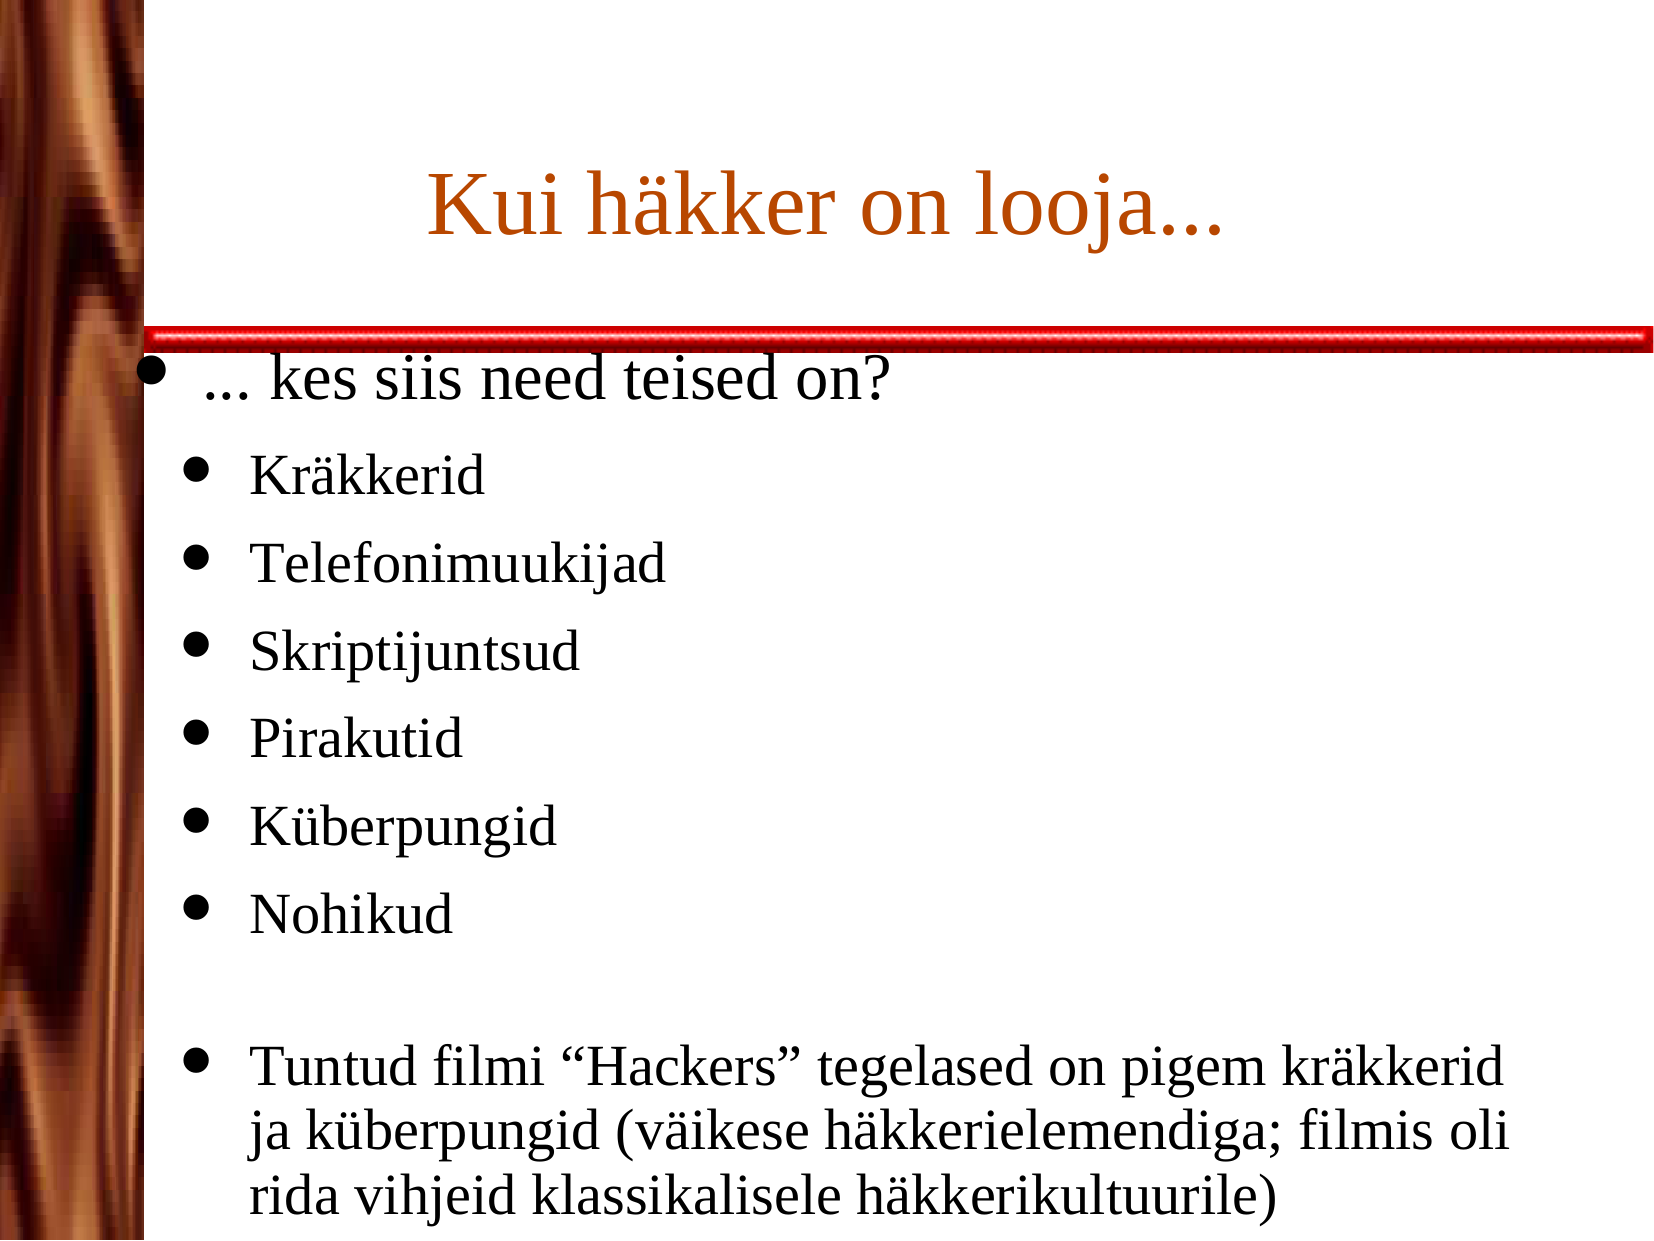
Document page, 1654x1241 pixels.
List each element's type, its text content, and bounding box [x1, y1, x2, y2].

picture [0, 0, 1654, 1240]
list ... kes siis need teised on? Kräkkerid Telefonimuukijad Skriptijuntsud Pirakutid Küberpungid Nohikud Tuntud filmi “Hackers” tegelased on pigem kräkkerid ja küberpungid (väikese häkkerielemendiga; filmis oli rida vihjeid klassikalisele häkkerikultuurile) [121, 344, 1534, 1233]
title Kui häkker on looja... [121, 102, 1534, 310]
